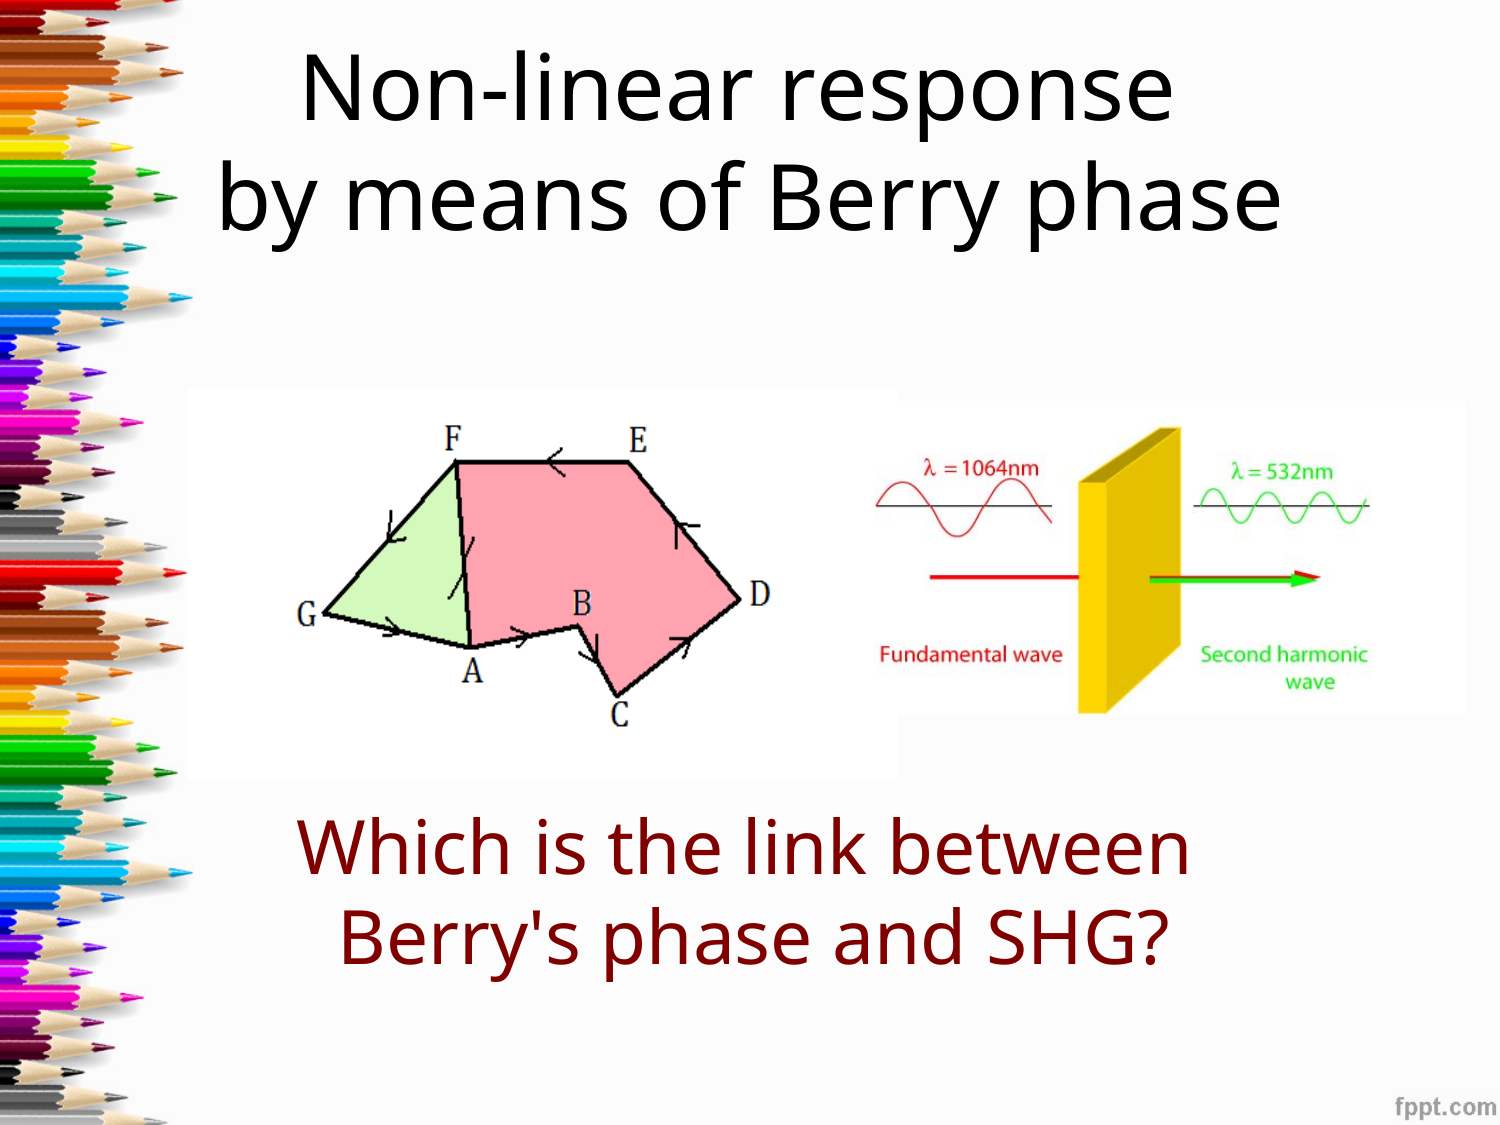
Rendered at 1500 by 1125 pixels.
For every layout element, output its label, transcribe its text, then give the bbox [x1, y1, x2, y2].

title Which is the link between Berry's phase and SHG? [79, 791, 1430, 987]
picture [0, 0, 1500, 1125]
title Non-linear response by means of Berry phase [75, 21, 1426, 257]
